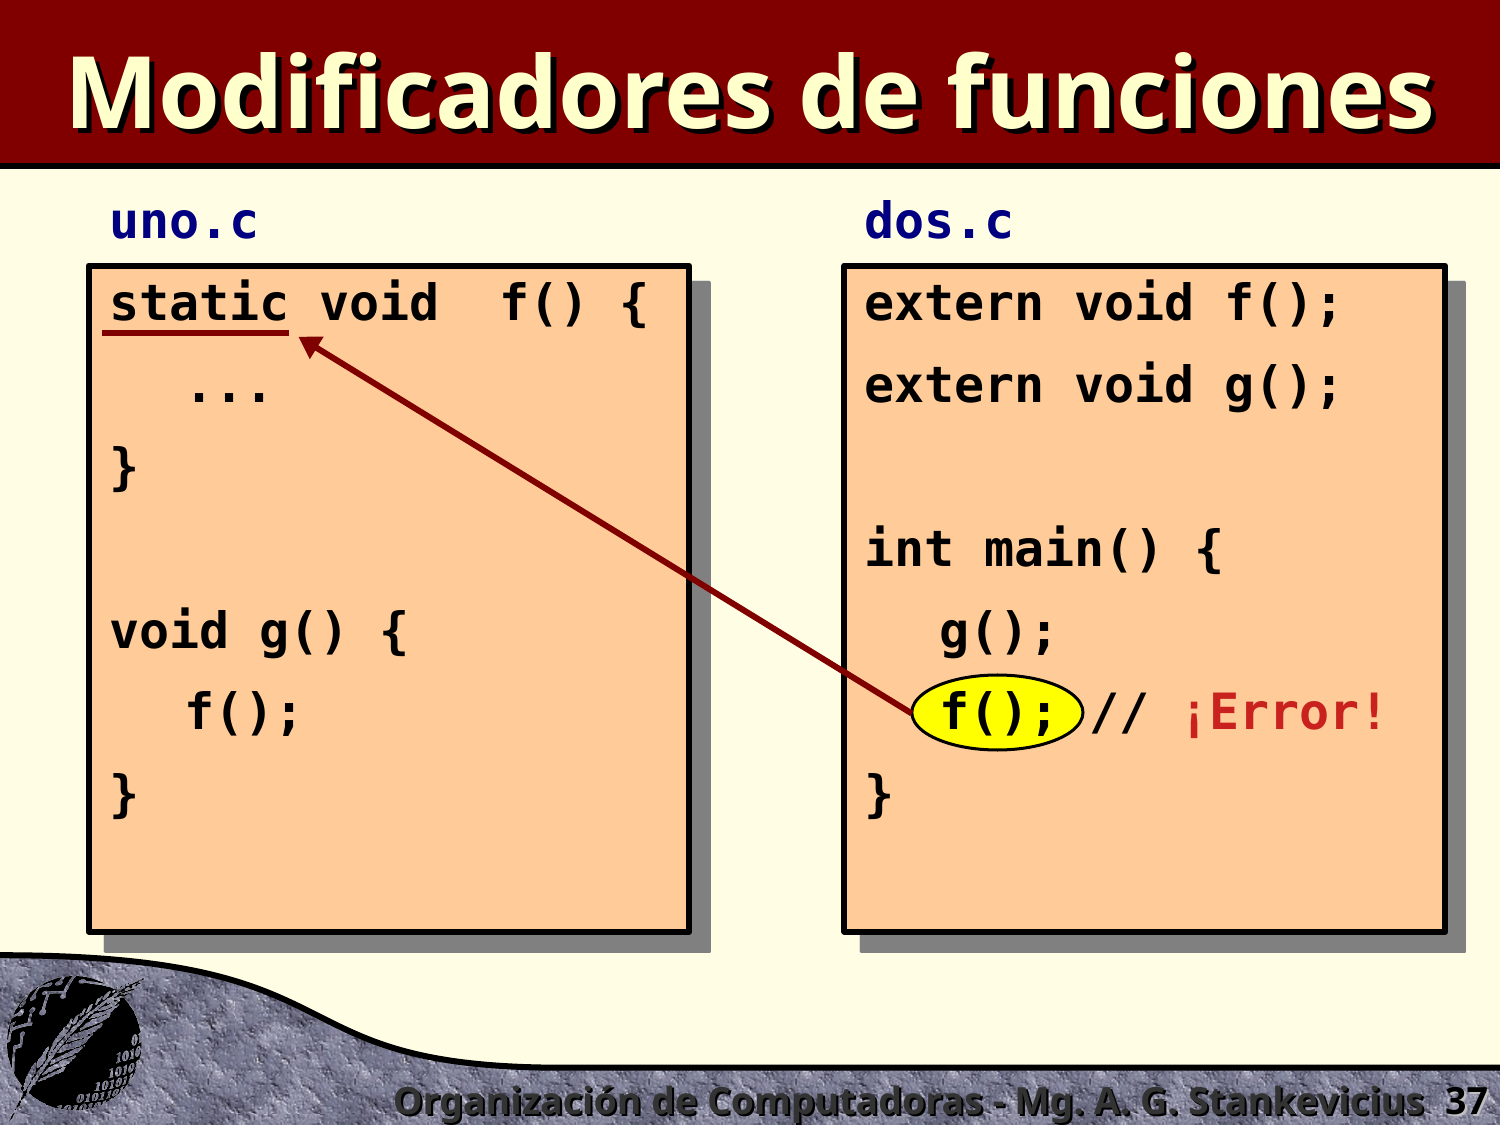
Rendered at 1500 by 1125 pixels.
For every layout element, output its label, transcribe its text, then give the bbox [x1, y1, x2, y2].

list uno.c static void f() { ... } void g() { f(); } [11, 192, 732, 935]
list dos.c extern void f(); extern void g(); int main() { g(); f(); // ¡Error! } [767, 192, 1487, 935]
picture [0, 959, 1500, 1125]
picture [802, 1100, 806, 1110]
picture [448, 1100, 455, 1110]
picture [1058, 1100, 1065, 1110]
title Modificadores de funciones [15, 5, 1485, 160]
